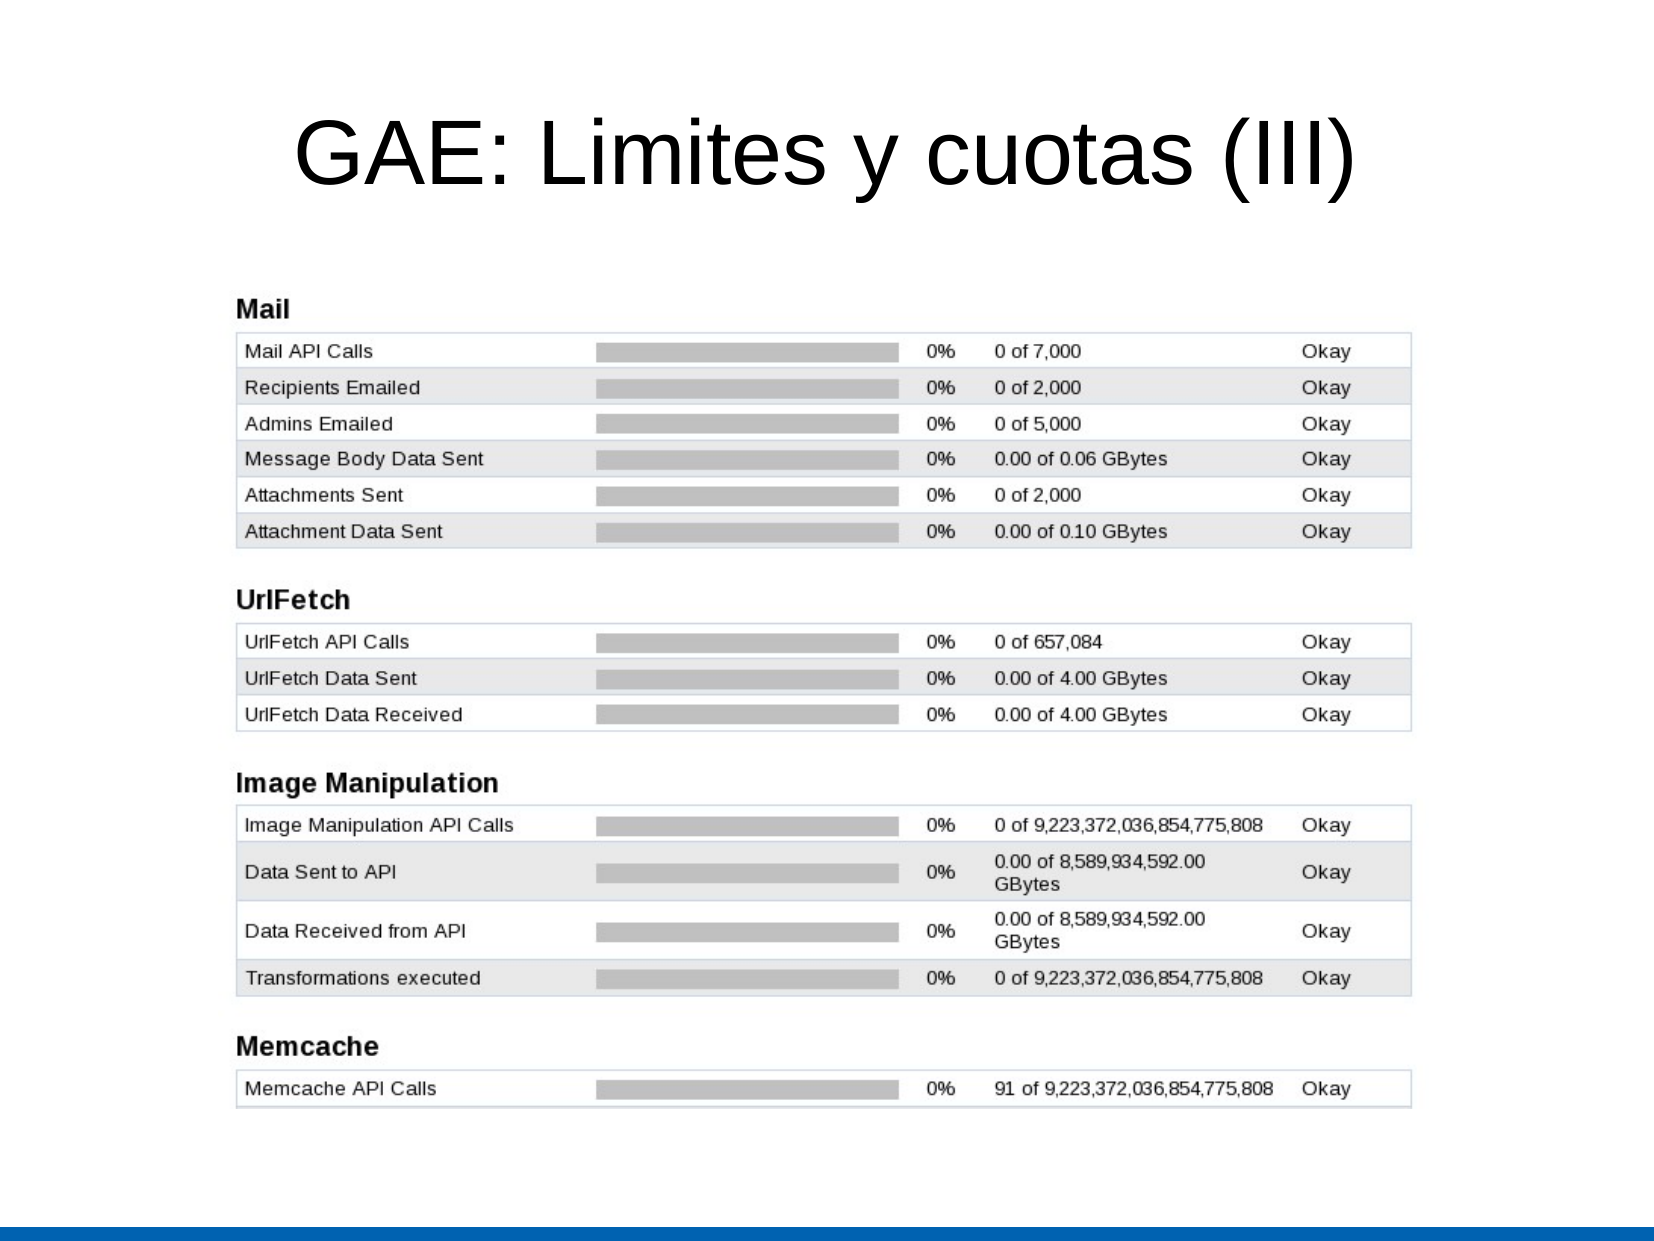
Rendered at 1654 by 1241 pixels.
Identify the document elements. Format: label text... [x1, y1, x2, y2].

title GAE: Limites y cuotas (III) [82, 49, 1571, 257]
picture [218, 290, 1435, 1109]
